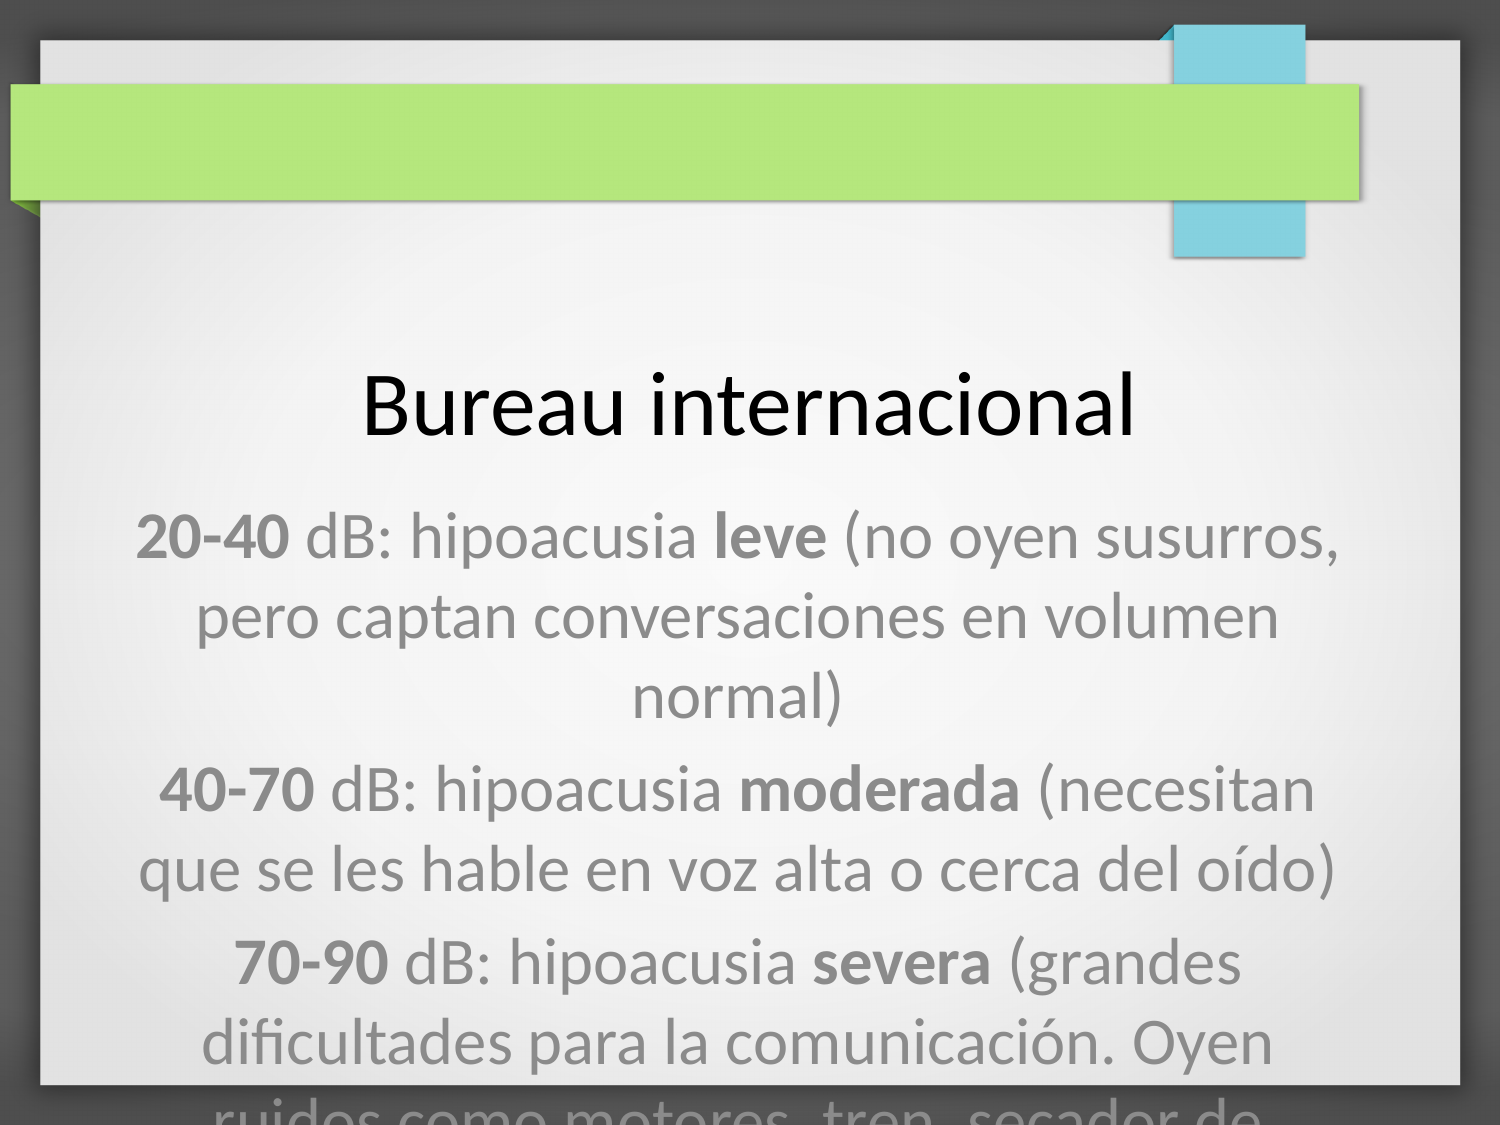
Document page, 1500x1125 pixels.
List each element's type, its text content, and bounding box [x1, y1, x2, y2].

picture [574, 1116, 587, 1125]
picture [1130, 1116, 1148, 1125]
picture [434, 1116, 452, 1125]
picture [1237, 1116, 1255, 1125]
picture [739, 1116, 757, 1125]
text_box 20-40 dB: hipoacusia leve (no oyen susurros, pero captan conversaciones en volumen normal) 40-70 dB: hipoacusia moderada (necesitan que se les hable en voz alta o cerca del oído) 70-90 dB: hipoacusia severa (grandes dificultades para la comunicación. Oyen ruidos como motores, tren, secador de pelo…) >90 dB: hipoacusia profunda (los audífonos son poco eficaces en este nivel. Captan ruido de taladros, motores de avión, disparos…) [118, 484, 1359, 925]
picture [682, 1116, 700, 1125]
picture [1095, 1116, 1111, 1125]
picture [875, 1116, 893, 1125]
picture [626, 1116, 644, 1125]
picture [490, 1116, 503, 1125]
picture [910, 1116, 925, 1125]
picture [522, 1116, 540, 1125]
picture [1001, 1116, 1019, 1125]
picture [0, 0, 1500, 1125]
picture [1203, 1116, 1219, 1125]
picture [471, 1116, 484, 1125]
picture [593, 1116, 606, 1125]
picture [330, 1116, 348, 1125]
text_box Bureau internacional [112, 349, 1388, 449]
picture [295, 1116, 311, 1125]
